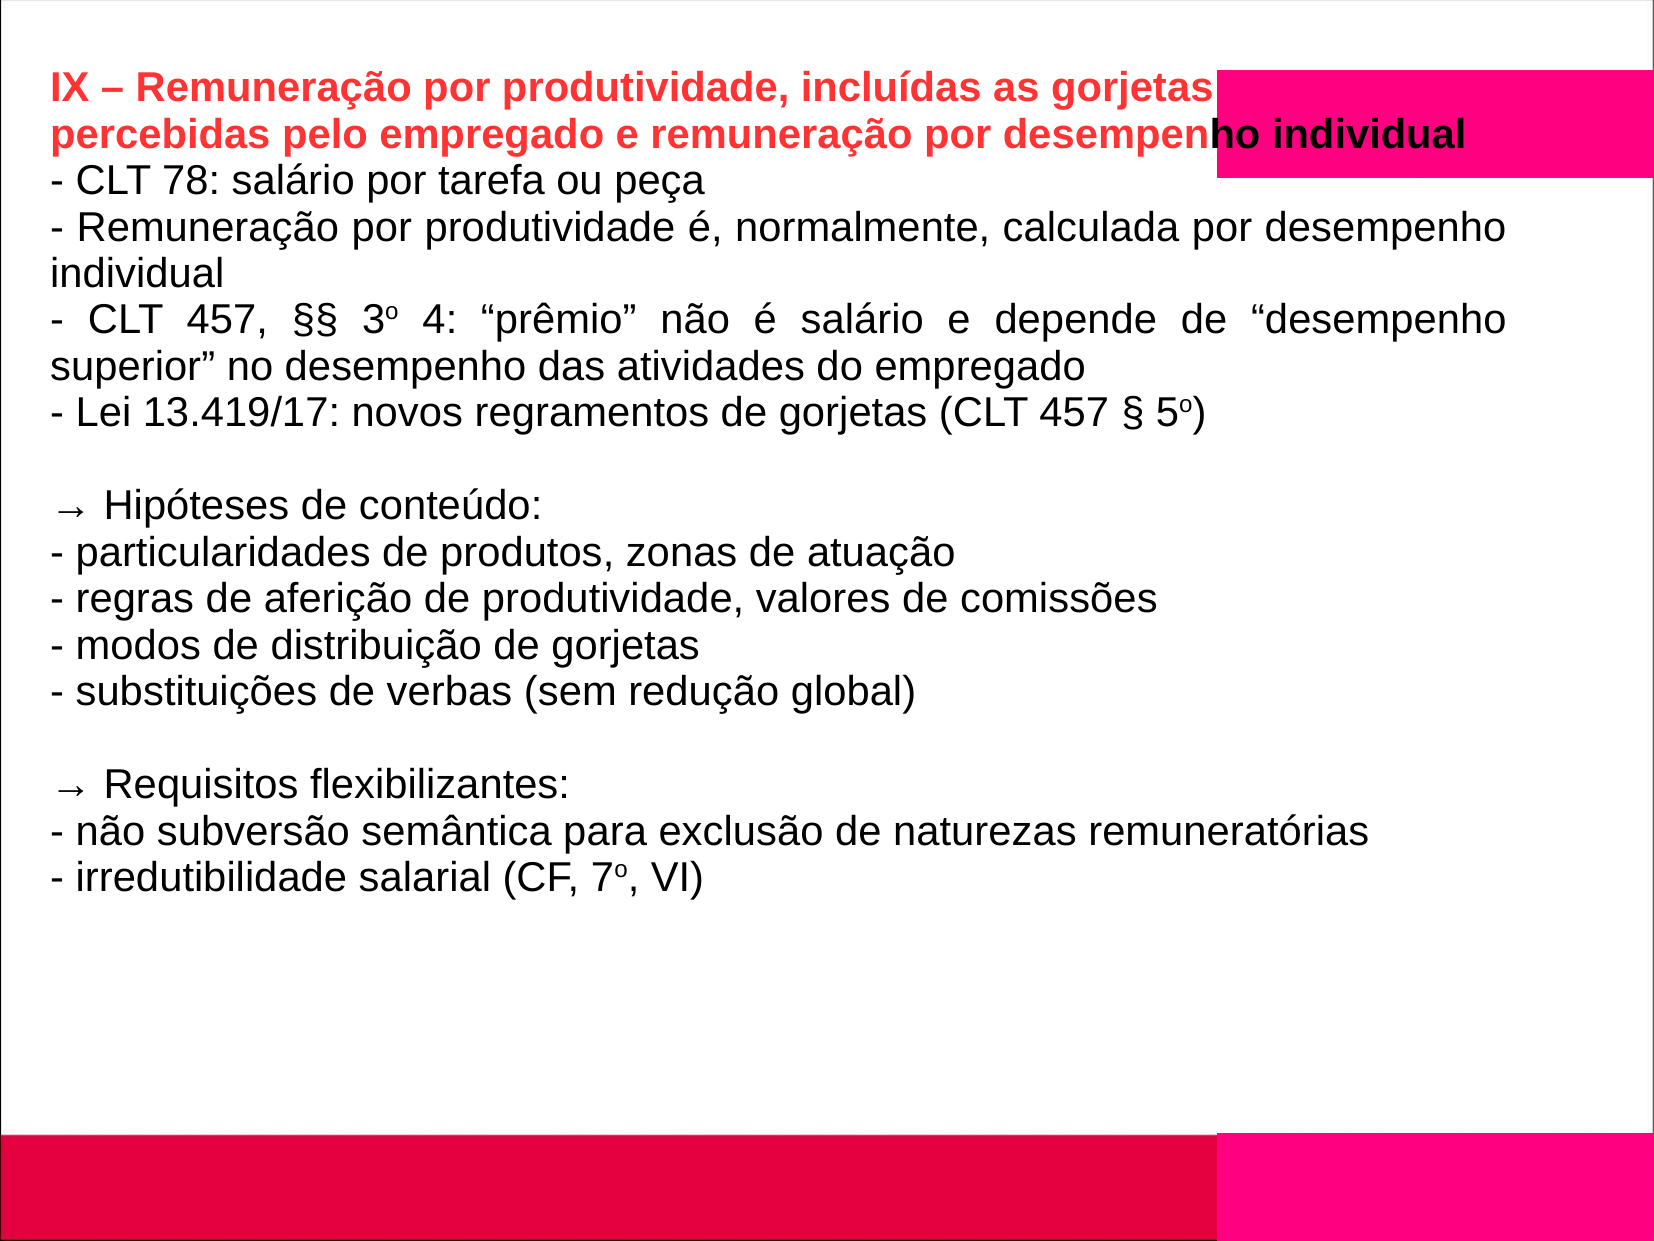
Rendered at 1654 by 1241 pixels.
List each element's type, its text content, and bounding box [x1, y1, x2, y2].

picture [0, 0, 1654, 1241]
text_box IX – Remuneração por produtividade, incluídas as gorjetas percebidas pelo empregado e remuneração por desempenho individual - CLT 78: salário por tarefa ou peça - Remuneração por produtividade é, normalmente, calculada por desempenho individual - CLT 457, §§ 3o 4: “prêmio” não é salário e depende de “desempenho superior” no desempenho das atividades do empregado - Lei 13.419/17: novos regramentos de gorjetas (CLT 457 § 5o) → Hipóteses de conteúdo: - particularidades de produtos, zonas de atuação - regras de aferição de produtividade, valores de comissões - modos de distribuição de gorjetas - substituições de verbas (sem redução global) → Requisitos flexibilizantes: - não subversão semântica para exclusão de naturezas remuneratórias - irredutibilidade salarial (CF, 7o, VI) [35, 56, 1523, 920]
